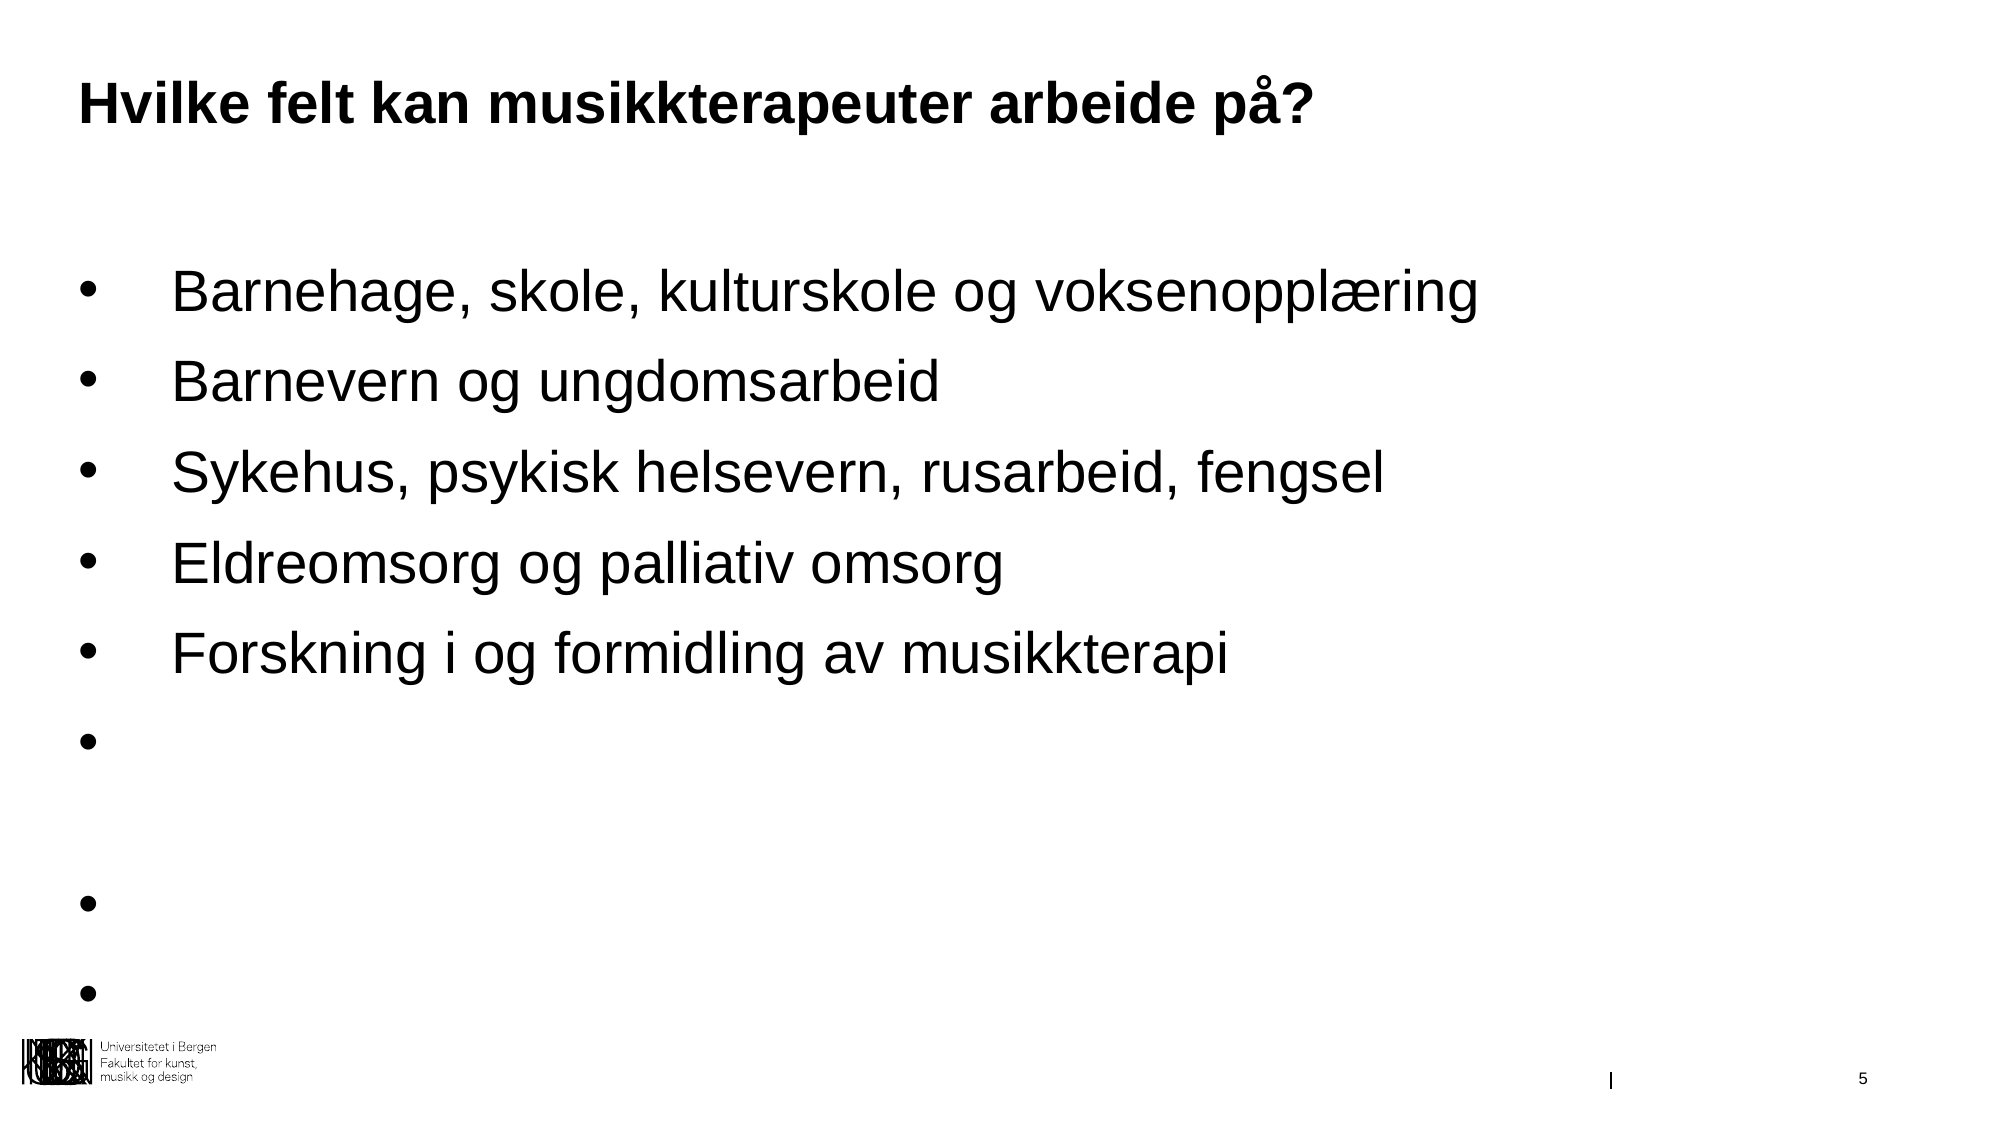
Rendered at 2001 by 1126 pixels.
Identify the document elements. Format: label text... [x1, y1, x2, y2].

text_box 5 [1858, 1048, 1918, 1109]
list Barnehage, skole, kulturskole og voksenopplæring Barnevern og ungdomsarbeid Sykehus, psykisk helsevern, rusarbeid, fengsel Eldreomsorg og palliativ omsorg Forskning i og formidling av musikkterapi [78, 252, 1859, 997]
title Hvilke felt kan musikkterapeuter arbeide på? [78, 73, 1918, 202]
